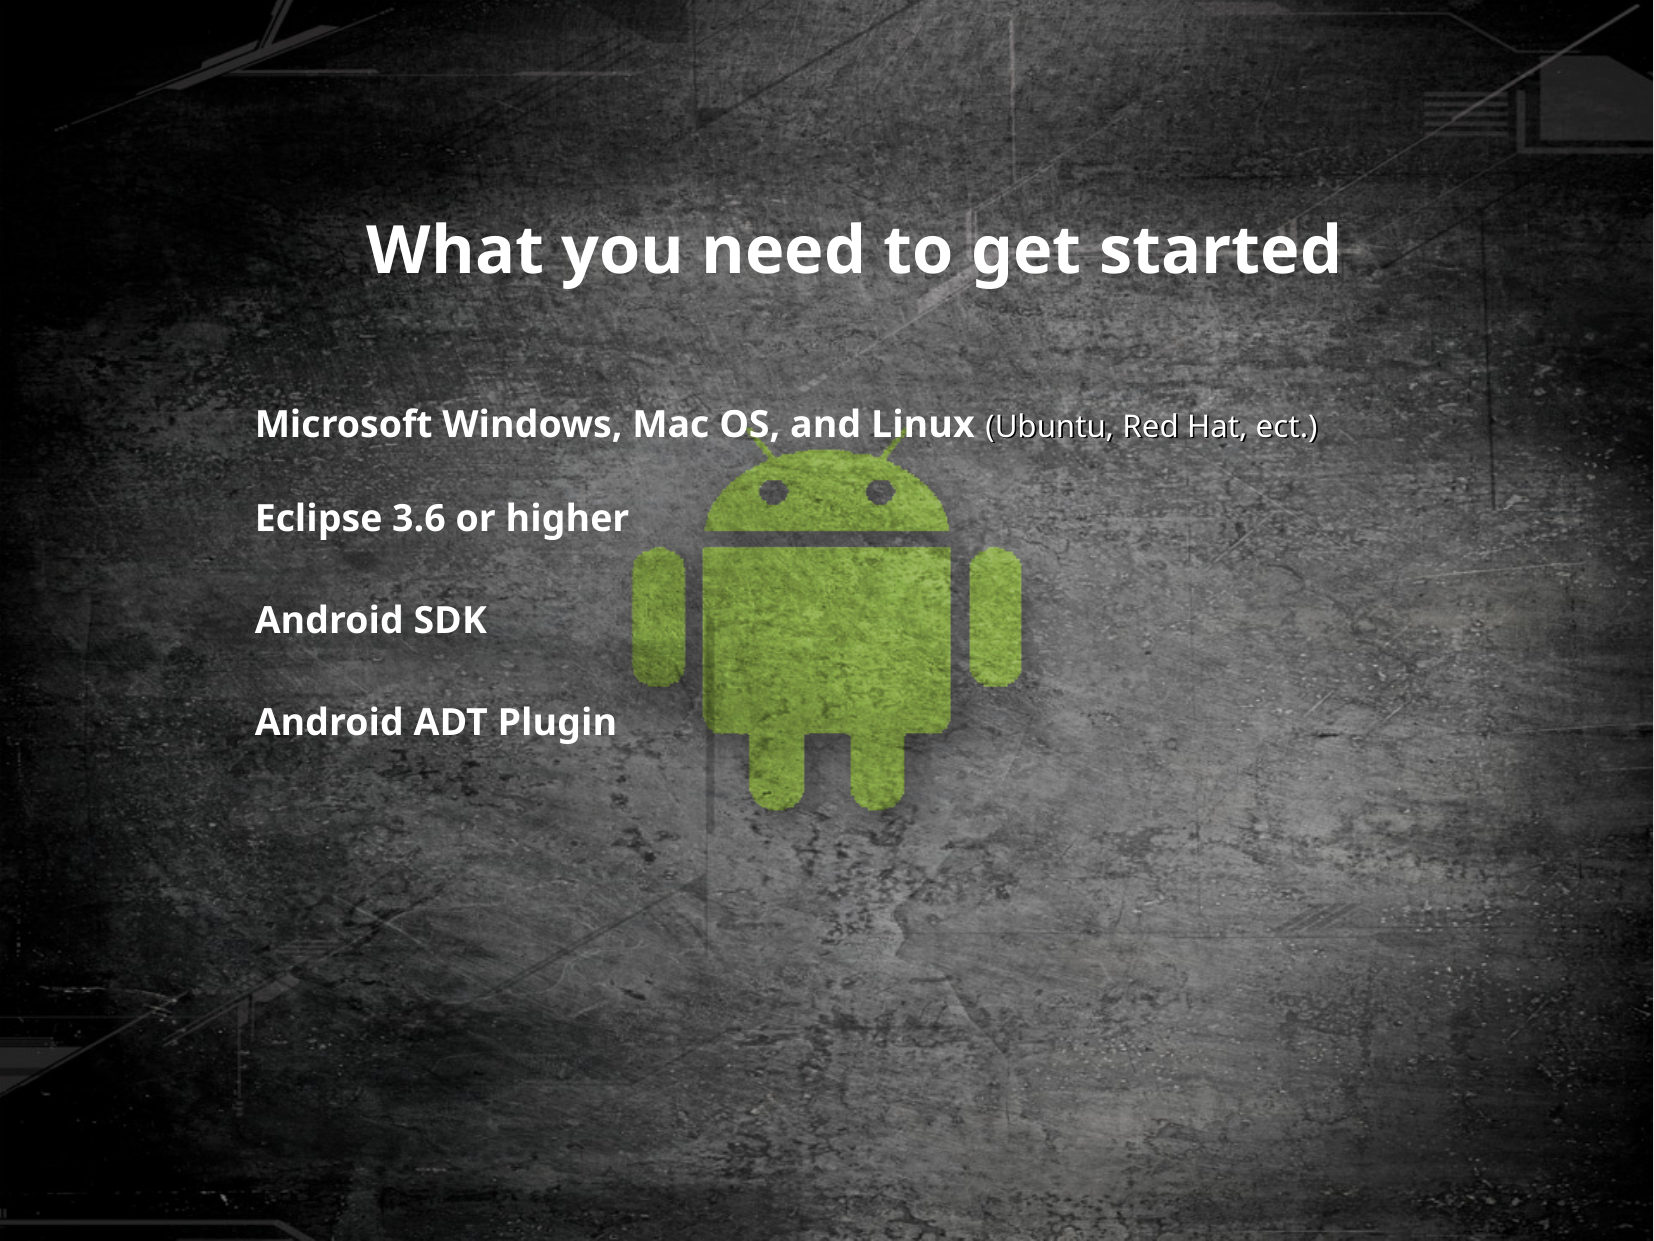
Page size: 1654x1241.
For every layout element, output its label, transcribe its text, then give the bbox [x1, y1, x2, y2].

picture [0, 0, 1654, 1241]
text_box What you need to get started [270, 195, 1441, 303]
text_box Microsoft Windows, Mac OS, and Linux (Ubuntu, Red Hat, ect.) Eclipse 3.6 or higher Android SDK Android ADT Plugin [240, 390, 1411, 841]
